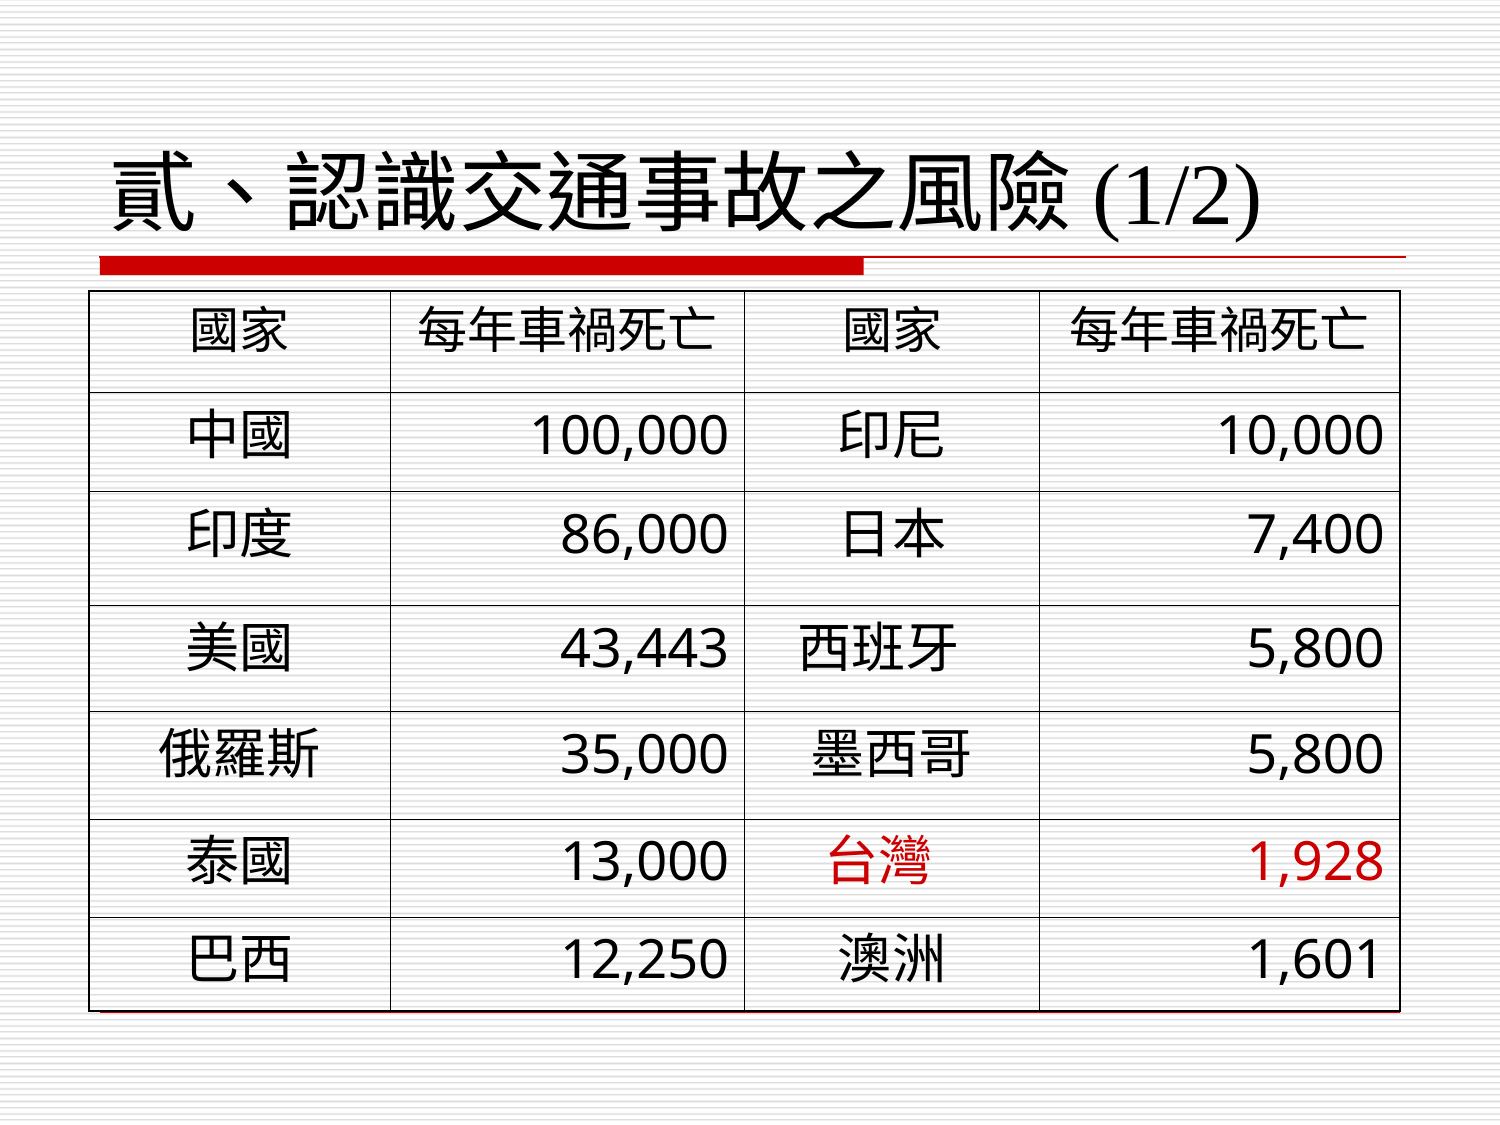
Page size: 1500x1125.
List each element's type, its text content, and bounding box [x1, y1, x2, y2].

table_cell 1,601 [1040, 918, 1399, 1010]
picture [0, 0, 1500, 1125]
table_header 每年車禍死亡 [1040, 292, 1399, 392]
table_cell 巴西 [90, 918, 390, 1010]
table_cell 西班牙 [745, 606, 1039, 711]
table_cell 5,800 [1040, 712, 1399, 819]
table_cell 86,000 [391, 492, 744, 605]
table_cell 100,000 [391, 393, 744, 491]
table_cell 泰國 [90, 820, 390, 917]
table_cell 5,800 [1040, 606, 1399, 711]
table_cell 台灣 [745, 820, 1039, 917]
table_cell 印度 [90, 492, 390, 605]
table_cell 7,400 [1040, 492, 1399, 605]
table_cell 俄羅斯 [90, 712, 390, 819]
table_cell 澳洲 [745, 918, 1039, 1010]
table_header 國家 [745, 292, 1039, 392]
table_header 每年車禍死亡 [391, 292, 744, 392]
table_cell 日本 [745, 492, 1039, 605]
table_cell 13,000 [391, 820, 744, 917]
table_cell 墨西哥 [745, 712, 1039, 819]
table_cell 中國 [90, 393, 390, 491]
table_cell 美國 [90, 606, 390, 711]
table_cell 印尼 [745, 393, 1039, 491]
table_cell 10,000 [1040, 393, 1399, 491]
table_cell 35,000 [391, 712, 744, 819]
table_cell 1,928 [1040, 820, 1399, 917]
table_cell 12,250 [391, 918, 744, 1010]
table_cell 43,443 [391, 606, 744, 711]
table_header 國家 [90, 292, 390, 392]
title 貳、認識交通事故之風險(1/2) [94, 50, 1407, 250]
